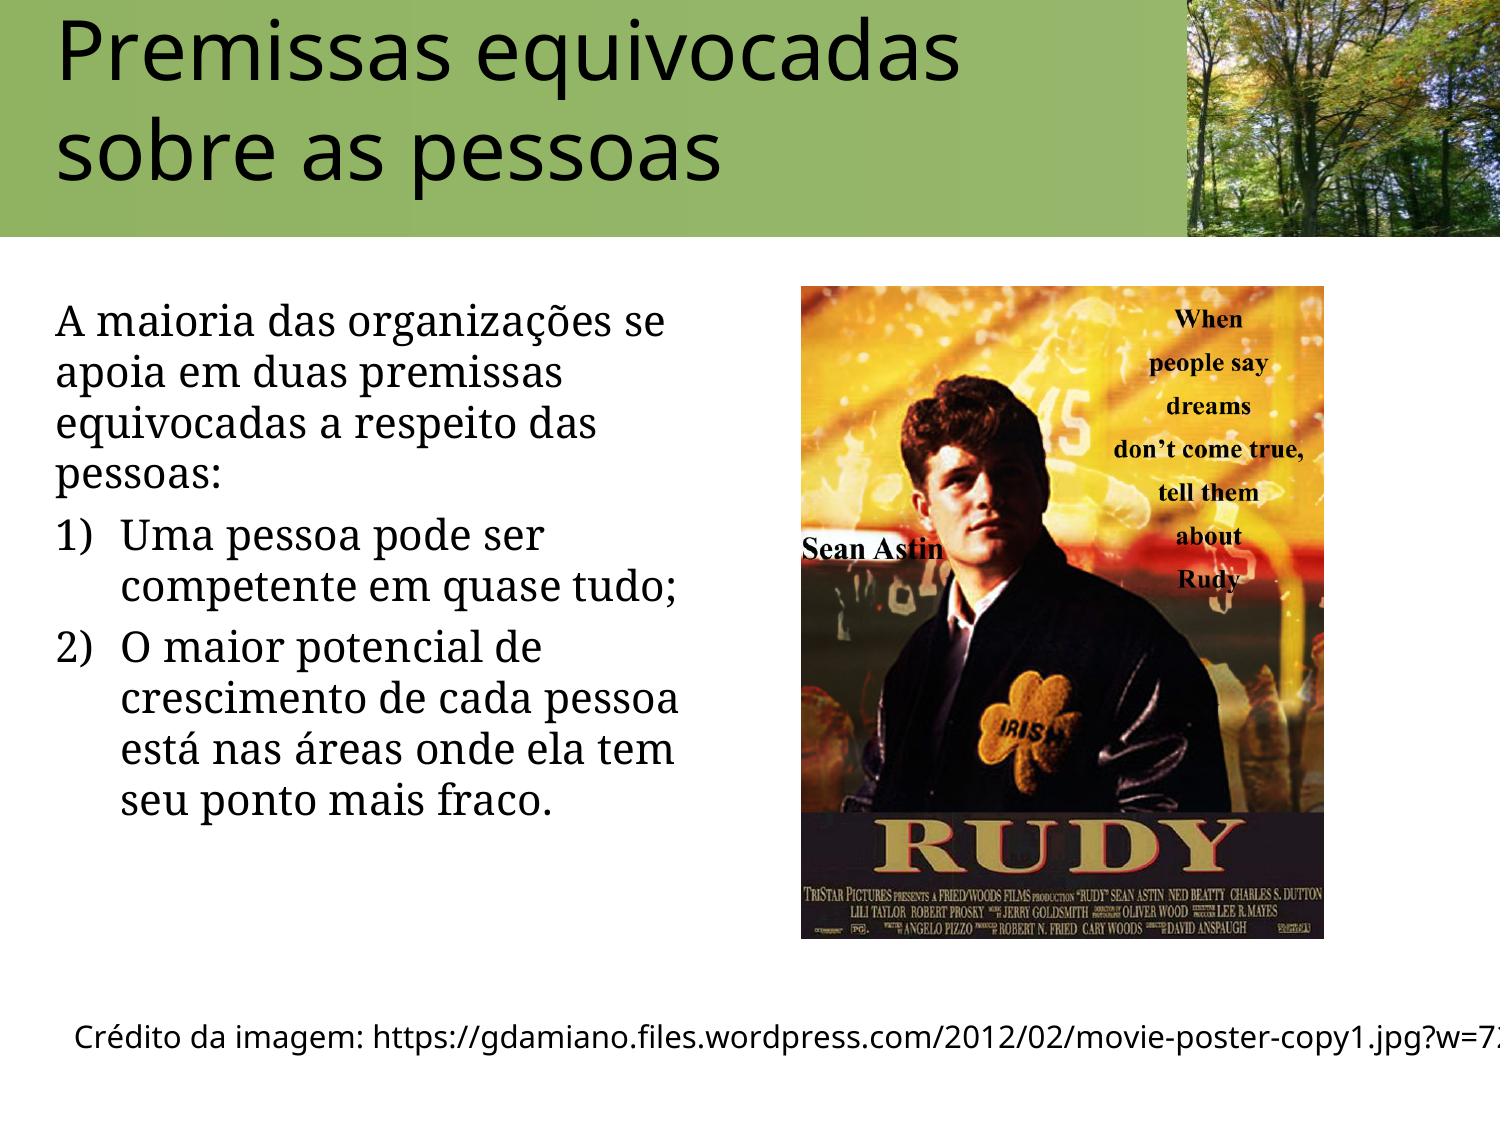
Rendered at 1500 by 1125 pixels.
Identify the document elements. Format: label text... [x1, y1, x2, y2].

picture [801, 286, 1324, 939]
list A maioria das organizações se apoia em duas premissas equivocadas a respeito das pessoas: Uma pessoa pode ser competente em quase tudo; O maior potencial de crescimento de cada pessoa está nas áreas onde ela tem seu ponto mais fraco. [41, 286, 700, 939]
title Premissas equivocadas sobre as pessoas [41, 21, 1164, 173]
text_box Crédito da imagem: https://gdamiano.files.wordpress.com/2012/02/movie-poster-copy1.jpg?w=720 [59, 1009, 1404, 1063]
picture [1187, 0, 1500, 237]
